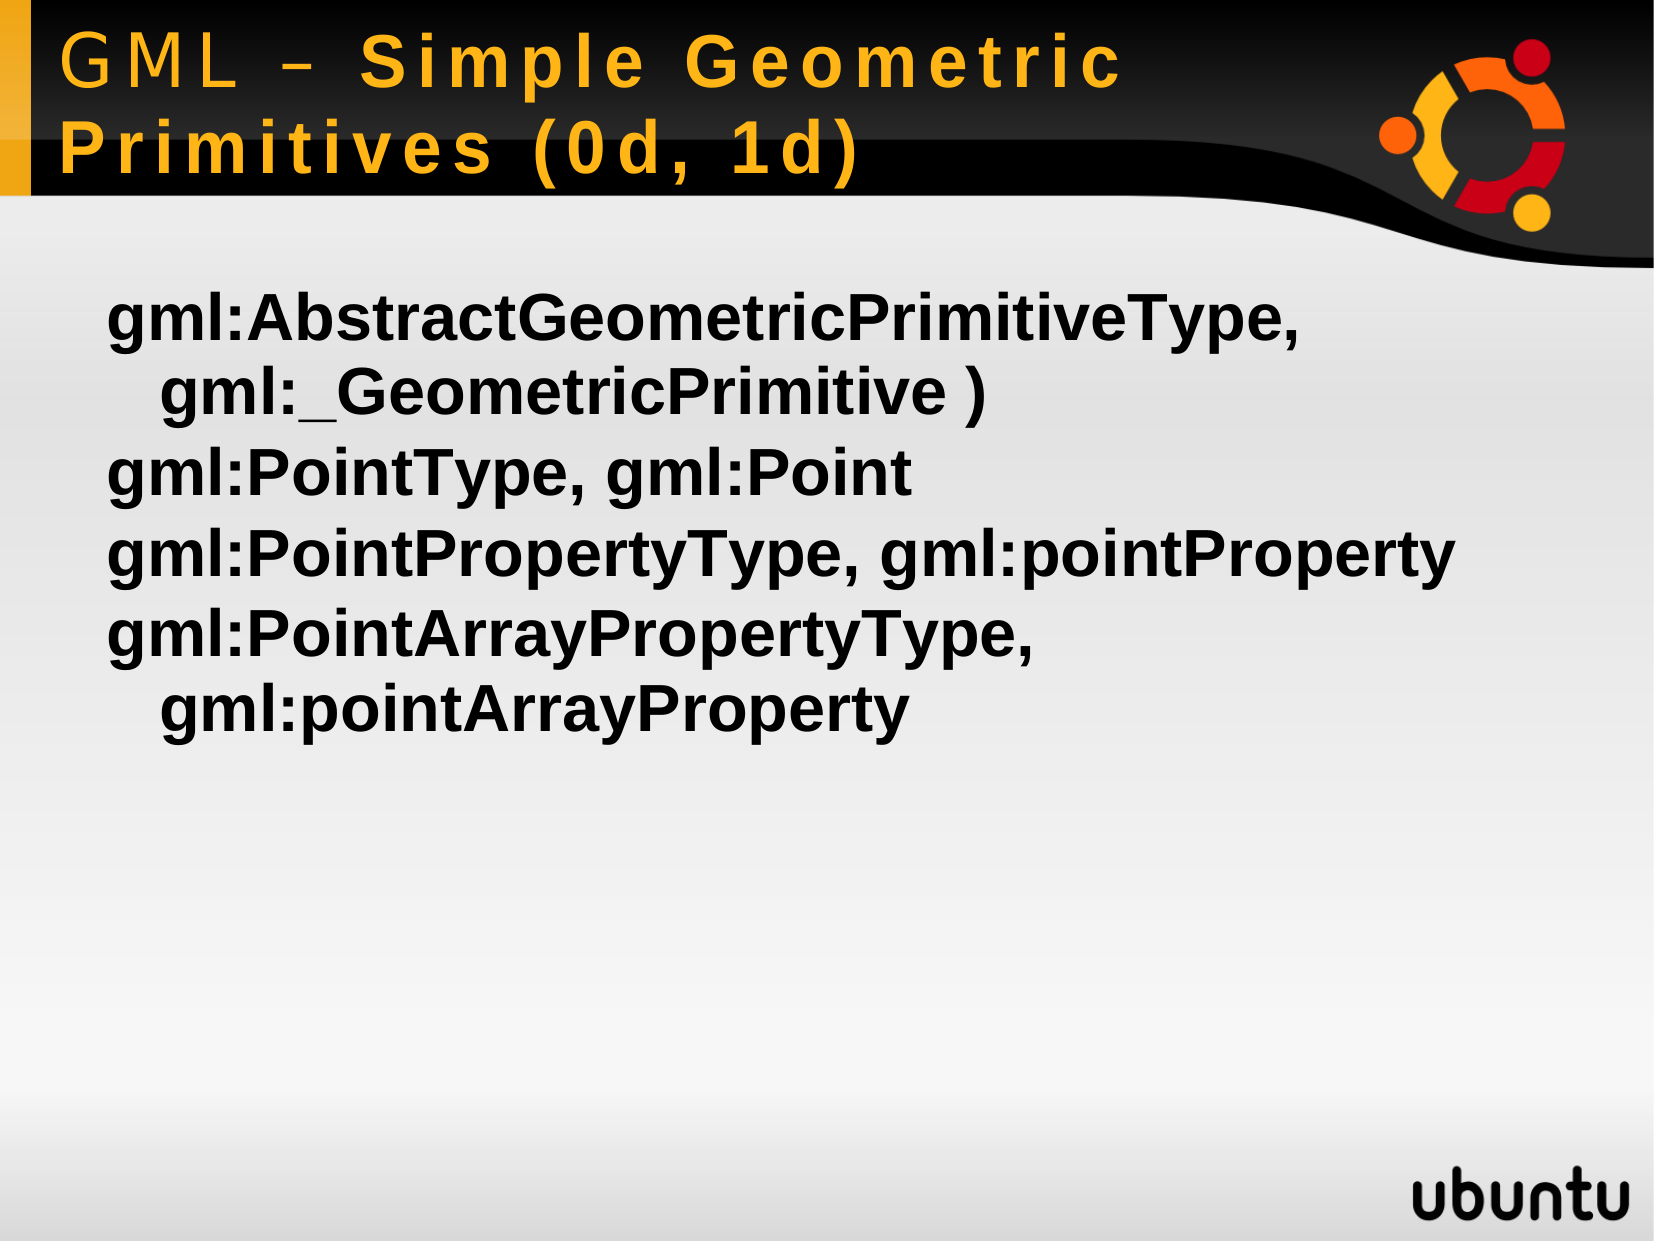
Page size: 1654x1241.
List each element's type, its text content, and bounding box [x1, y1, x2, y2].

title GML – Simple Geometric Primitives (0d, 1d) [59, 6, 1270, 201]
list gml:AbstractGeometricPrimitiveType, gml:_GeometricPrimitive ) gml:PointType, gml:Point gml:PointPropertyType, gml:pointProperty gml:PointArrayPropertyType, gml:pointArrayProperty [88, 279, 1577, 1099]
picture [0, 0, 1654, 1241]
